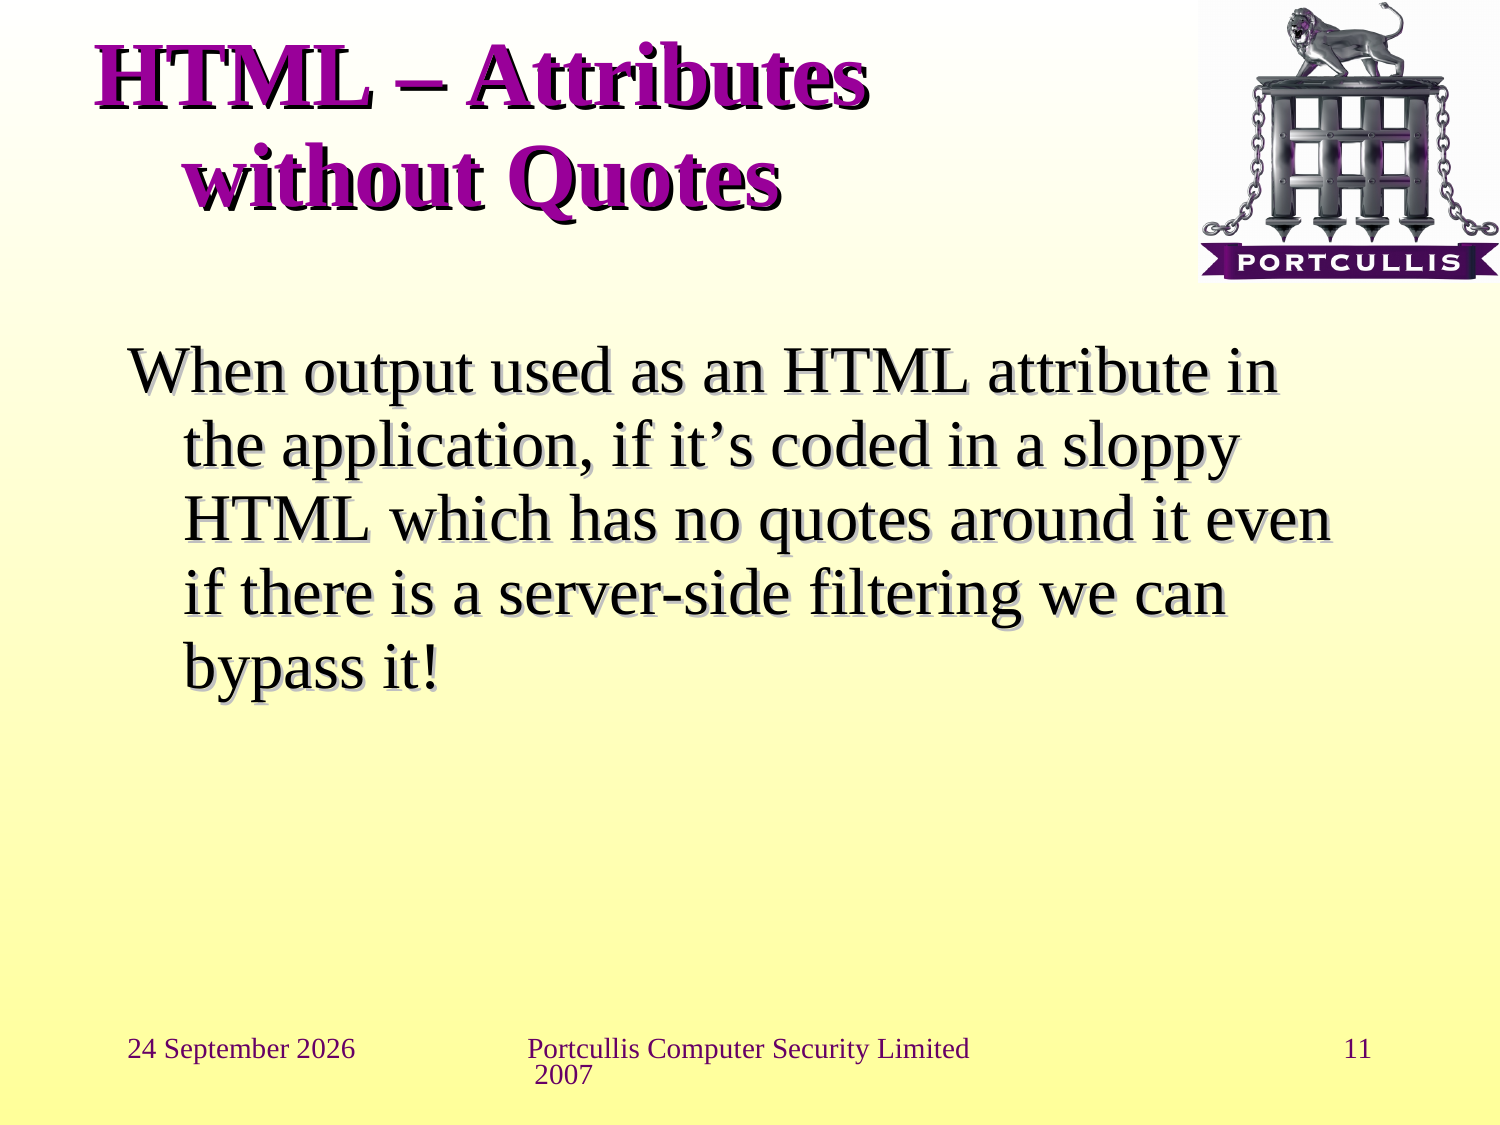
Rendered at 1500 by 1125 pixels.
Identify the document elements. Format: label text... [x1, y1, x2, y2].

title HTML – Attributes without Quotes [0, 0, 963, 250]
list When output used as an HTML attribute in the application, if it’s coded in a sloppy HTML which has no quotes around it even if there is a server-side filtering we can bypass it! [112, 324, 1388, 1001]
picture [1198, 0, 1500, 283]
